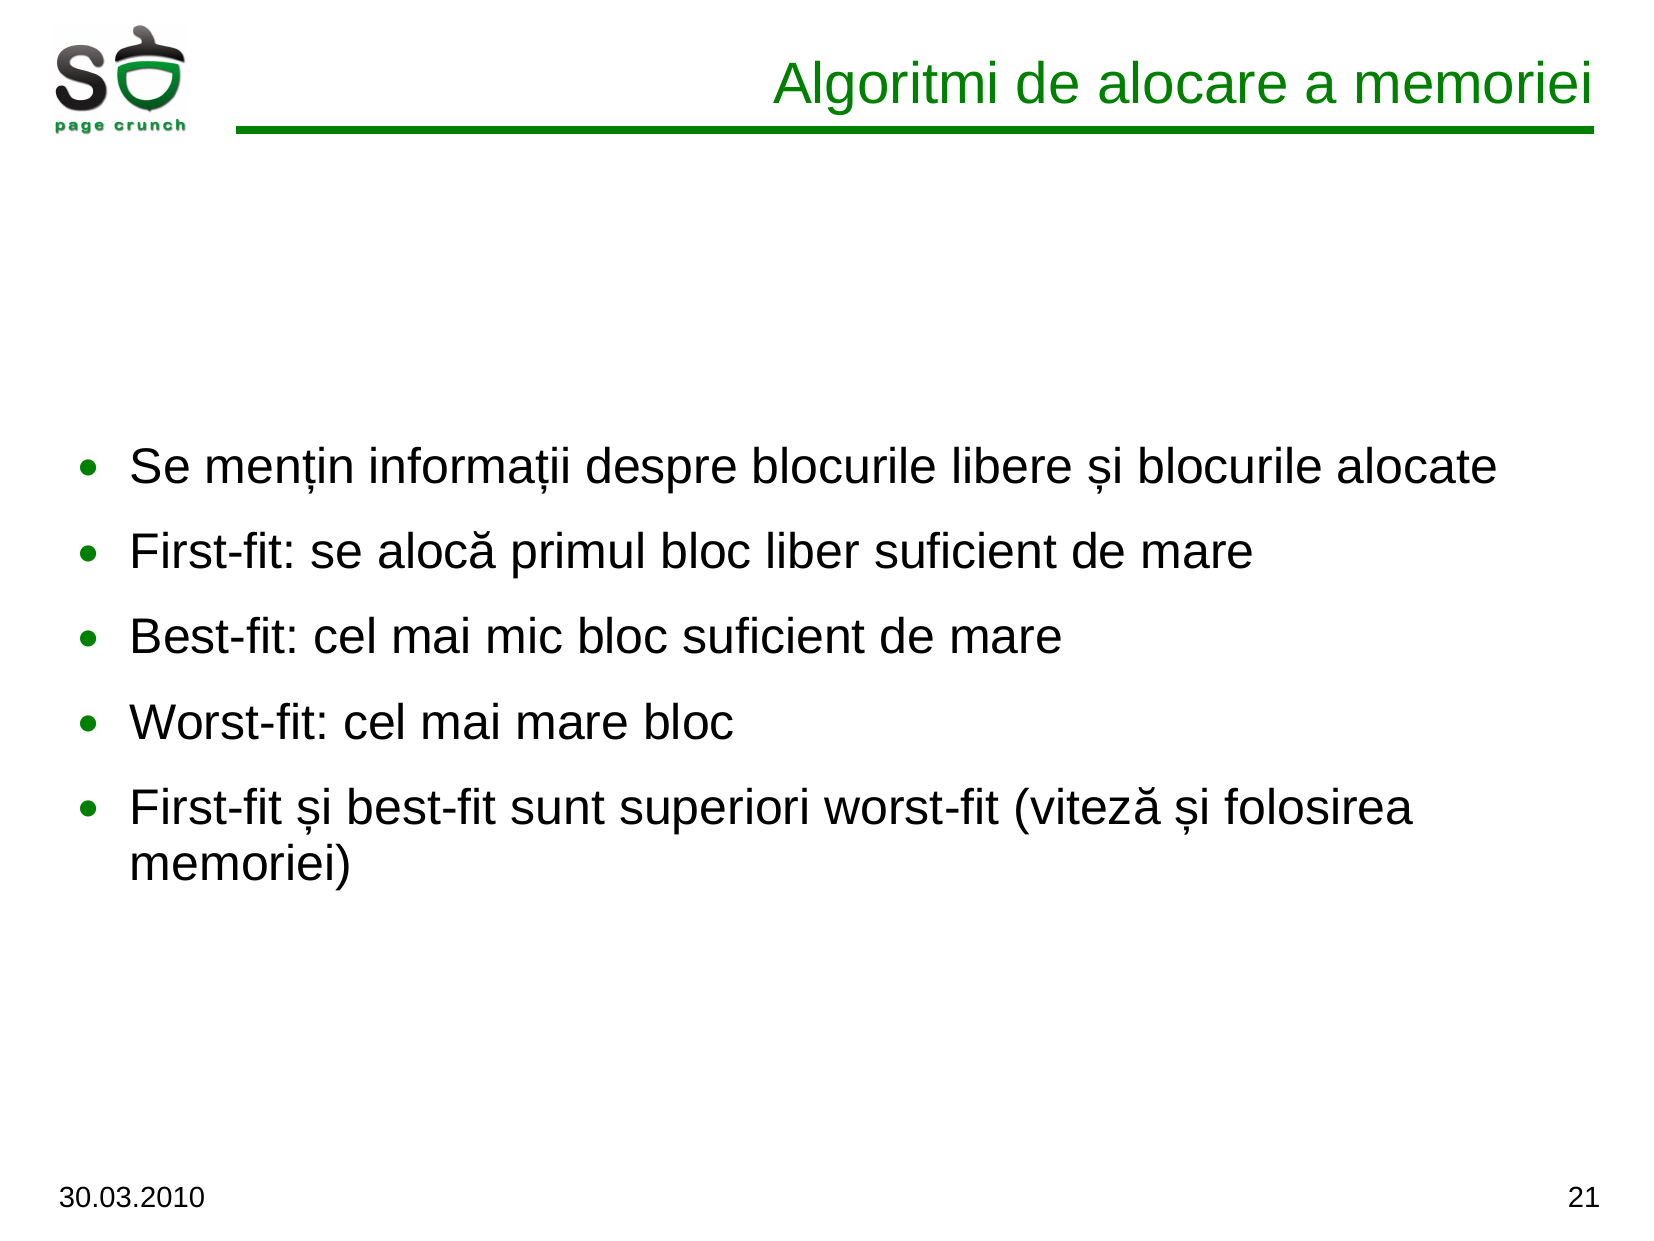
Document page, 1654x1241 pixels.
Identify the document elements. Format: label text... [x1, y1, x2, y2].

title Algoritmi de alocare a memoriei [236, 49, 1595, 119]
list Se mențin informații despre blocurile libere și blocurile alocate First-fit: se alocă primul bloc liber suficient de mare Best-fit: cel mai mic bloc suficient de mare Worst-fit: cel mai mare bloc First-fit și best-fit sunt superiori worst-fit (viteză și folosirea memoriei) [59, 177, 1595, 1152]
picture [53, 23, 188, 136]
